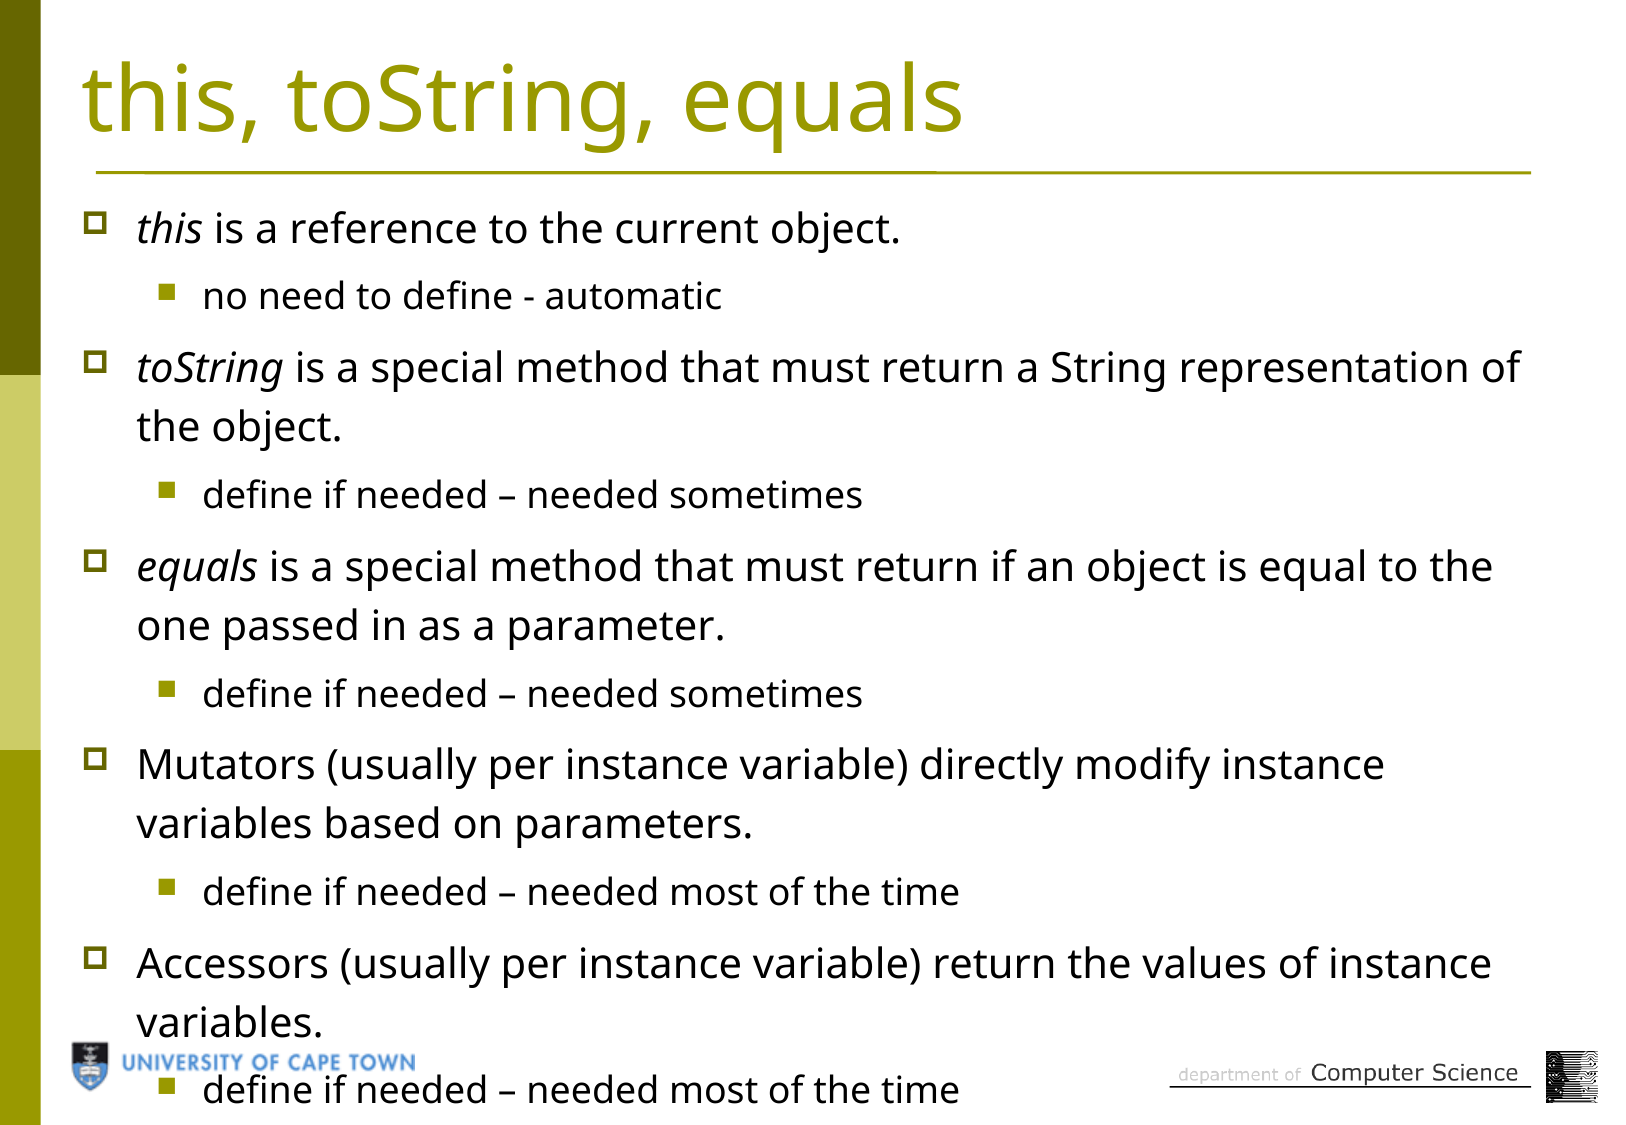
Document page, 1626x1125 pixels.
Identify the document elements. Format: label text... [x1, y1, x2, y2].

picture [207, 1085, 219, 1101]
picture [405, 1085, 415, 1091]
picture [239, 1024, 252, 1034]
picture [163, 1026, 173, 1034]
picture [1169, 1043, 1532, 1091]
list this is a reference to the current object. no need to define - automatic toString is a special method that must return a String representation of the object. define if needed – needed sometimes equals is a special method that must return if an object is equal to the one passed in as a parameter. define if needed – needed sometimes Mutators (usually per instance variable) directly modify instance variables based on parameters. define if needed – needed most of the time Accessors (usually per instance variable) return the values of instance variables. define if needed – needed most of the time [81, 196, 1543, 1017]
picture [405, 1094, 415, 1100]
picture [231, 1085, 241, 1091]
picture [361, 1085, 372, 1103]
picture [61, 1024, 415, 1103]
picture [384, 1085, 394, 1091]
picture [298, 1085, 308, 1091]
picture [143, 1024, 150, 1034]
picture [274, 1085, 285, 1103]
picture [1546, 1051, 1598, 1103]
picture [215, 1026, 225, 1034]
title this, toString, equals [81, 36, 1543, 165]
